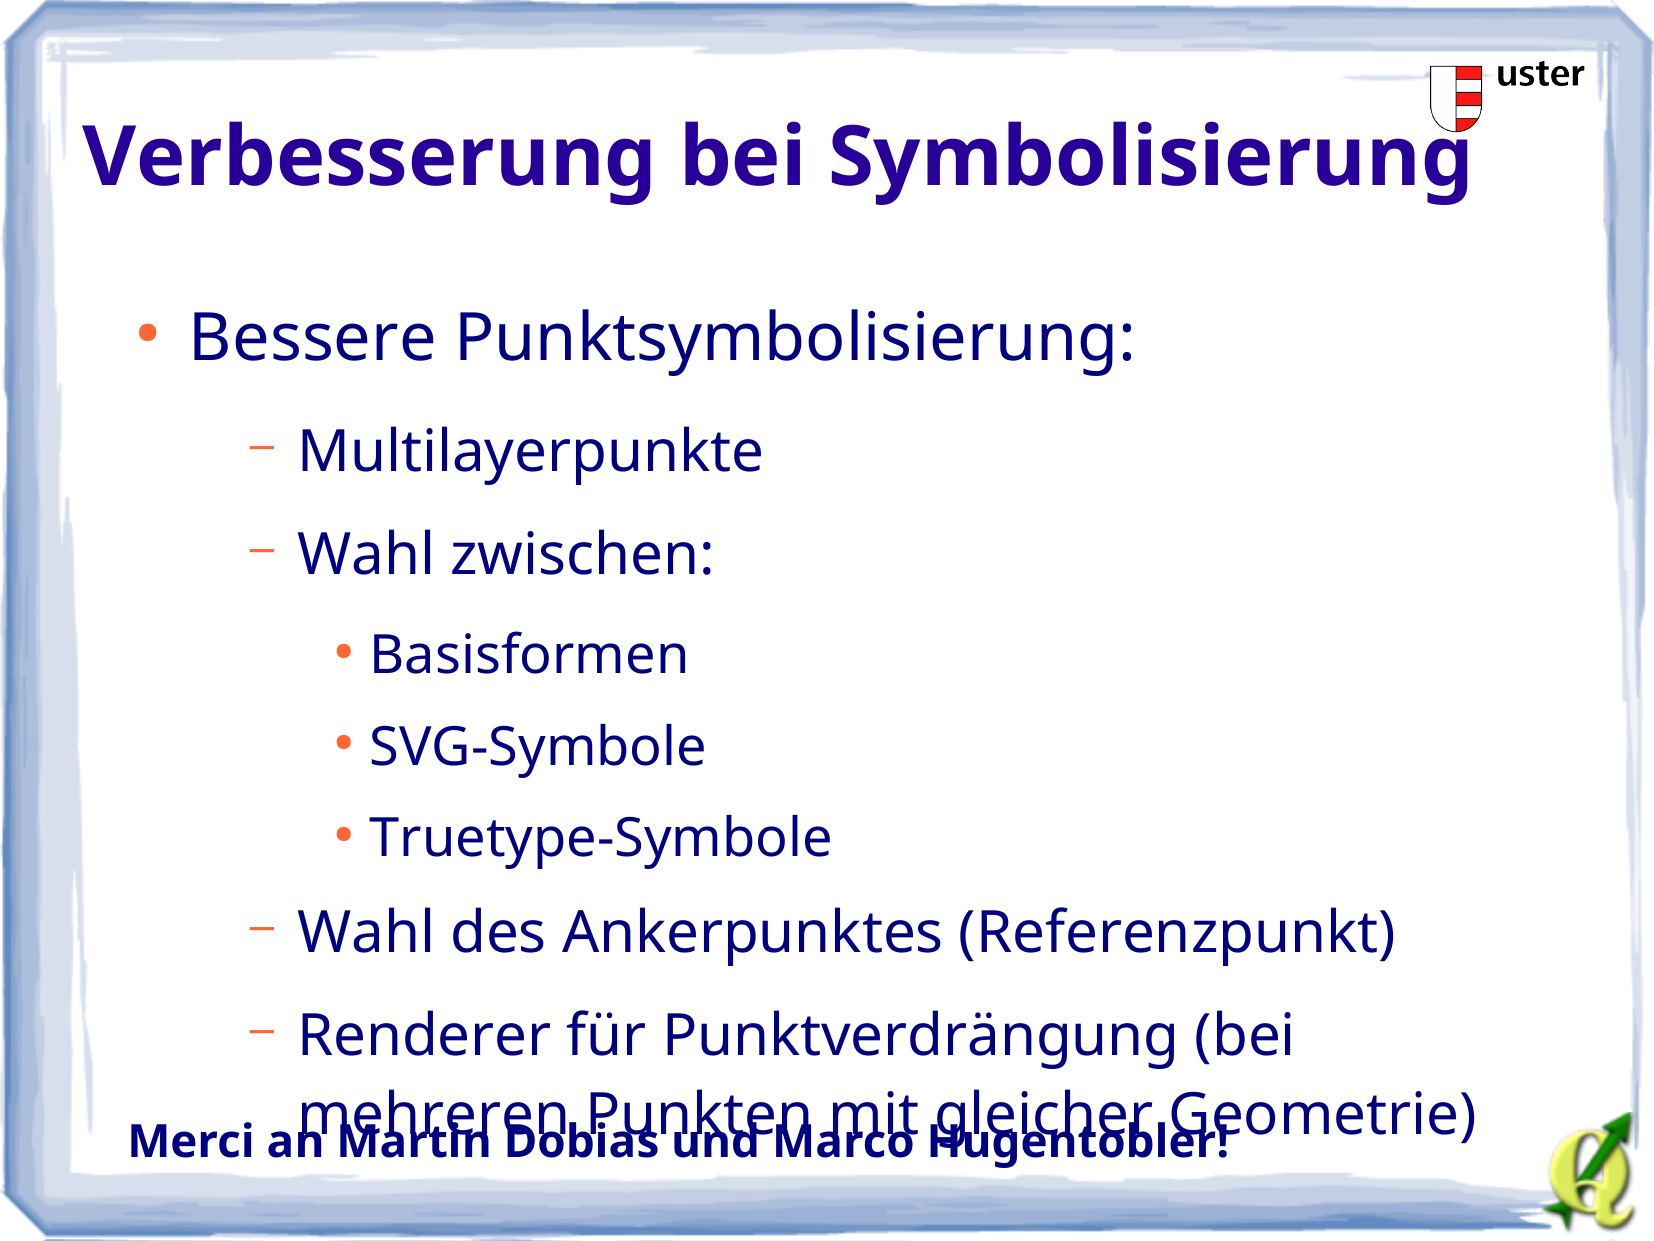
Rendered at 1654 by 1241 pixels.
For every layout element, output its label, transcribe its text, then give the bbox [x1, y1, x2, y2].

text_box Merci an Martin Dobias und Marco Hugentobler! [112, 1100, 1159, 1169]
picture [0, 0, 1654, 1241]
list Bessere Punktsymbolisierung: Multilayerpunkte Wahl zwischen: Basisformen SVG-Symbole Truetype-Symbole Wahl des Ankerpunktes (Referenzpunkt) Renderer für Punktverdrängung (bei mehreren Punkten mit gleicher Geometrie) [118, 289, 1571, 1094]
title Verbesserung bei Symbolisierung [82, 56, 1571, 250]
